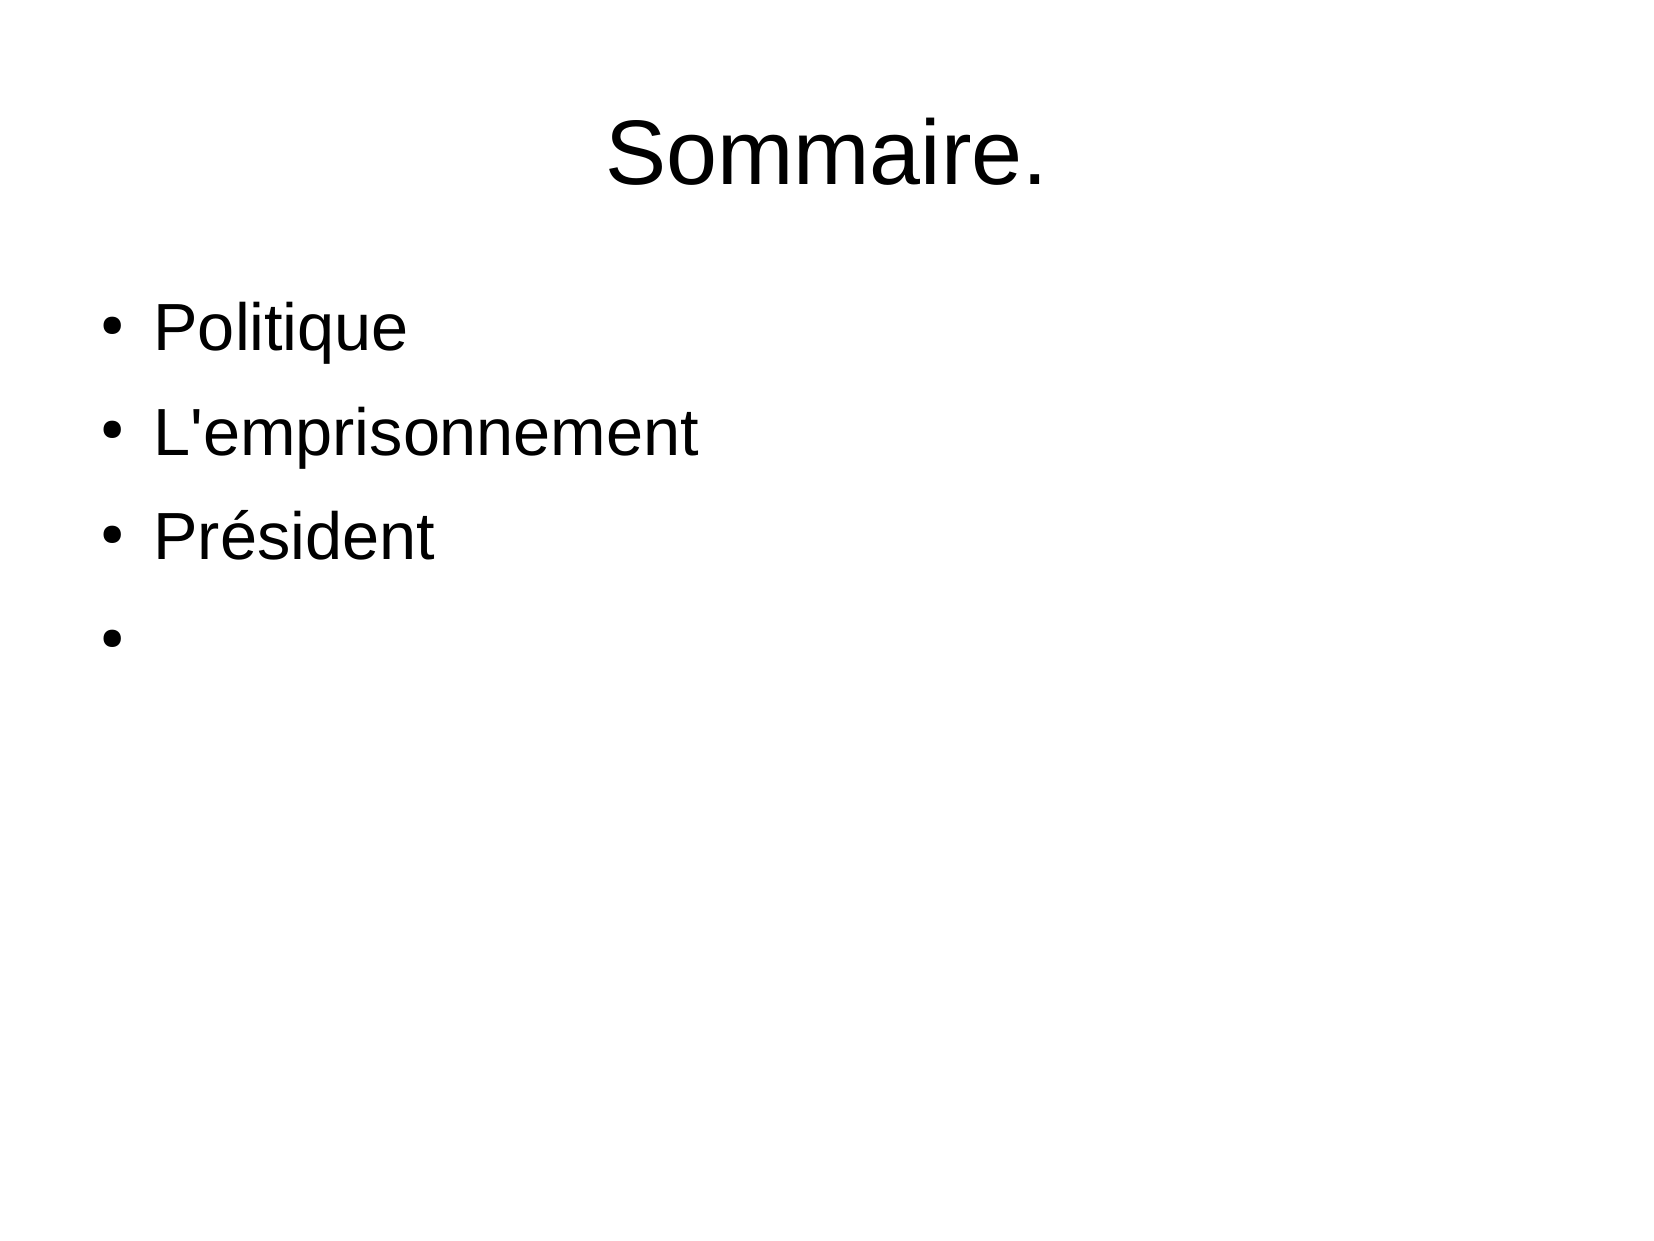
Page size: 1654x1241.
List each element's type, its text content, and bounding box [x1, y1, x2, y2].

list Politique L'emprisonnement Président [82, 290, 809, 1010]
title Sommaire. [82, 49, 1571, 257]
